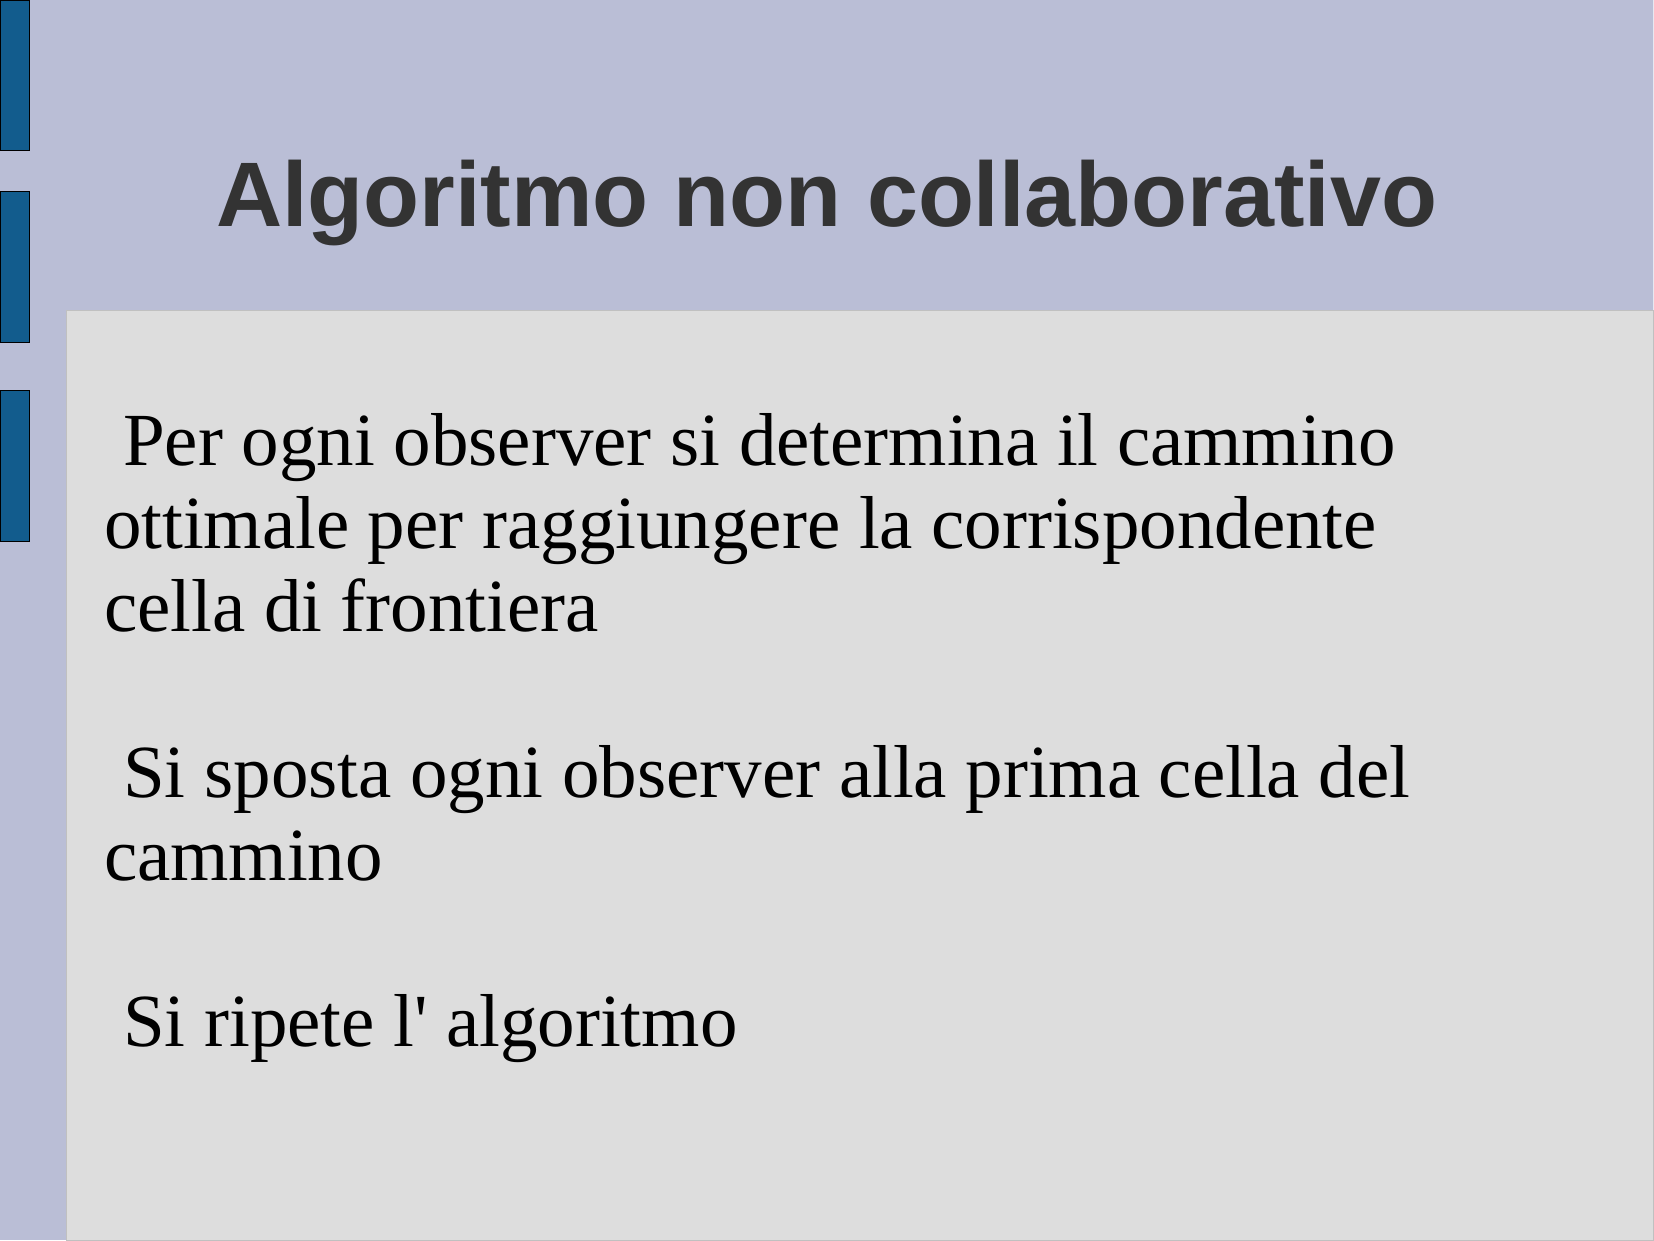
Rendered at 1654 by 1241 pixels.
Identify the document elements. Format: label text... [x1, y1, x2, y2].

subtitle Per ogni observer si determina il cammino ottimale per raggiungere la corrispondente cella di frontiera Si sposta ogni observer alla prima cella del cammino Si ripete l' algoritmo [104, 385, 1517, 1076]
title Algoritmo non collaborativo [121, 91, 1534, 299]
